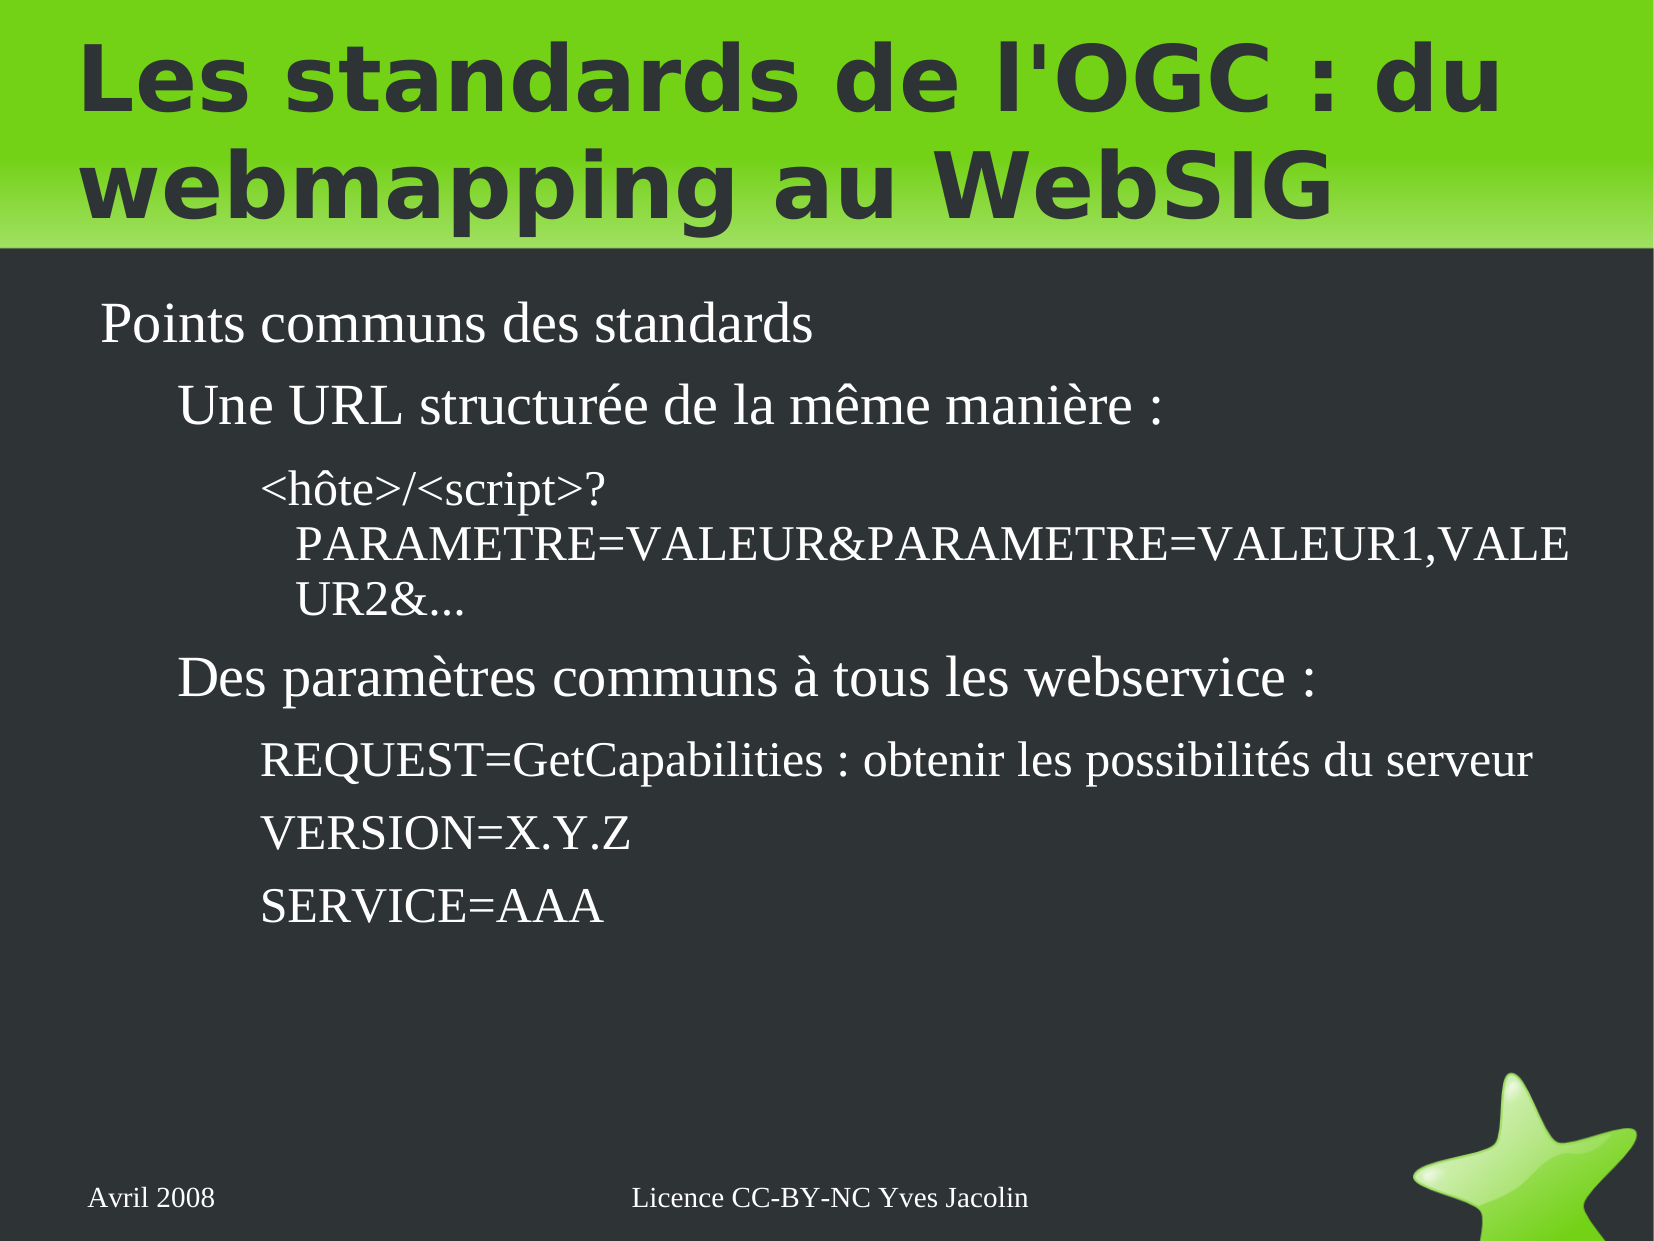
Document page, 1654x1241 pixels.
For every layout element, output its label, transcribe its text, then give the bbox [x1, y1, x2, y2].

picture [0, 0, 1654, 1241]
list Points communs des standards Une URL structurée de la même manière : <hôte>/<script>?PARAMETRE=VALEUR&PARAMETRE=VALEUR1,VALEUR2&... Des paramètres communs à tous les webservice : REQUEST=GetCapabilities : obtenir les possibilités du serveur VERSION=X.Y.Z SERVICE=AAA [82, 290, 1571, 1094]
title Les standards de l'OGC : du webmapping au WebSIG [76, 25, 1565, 240]
